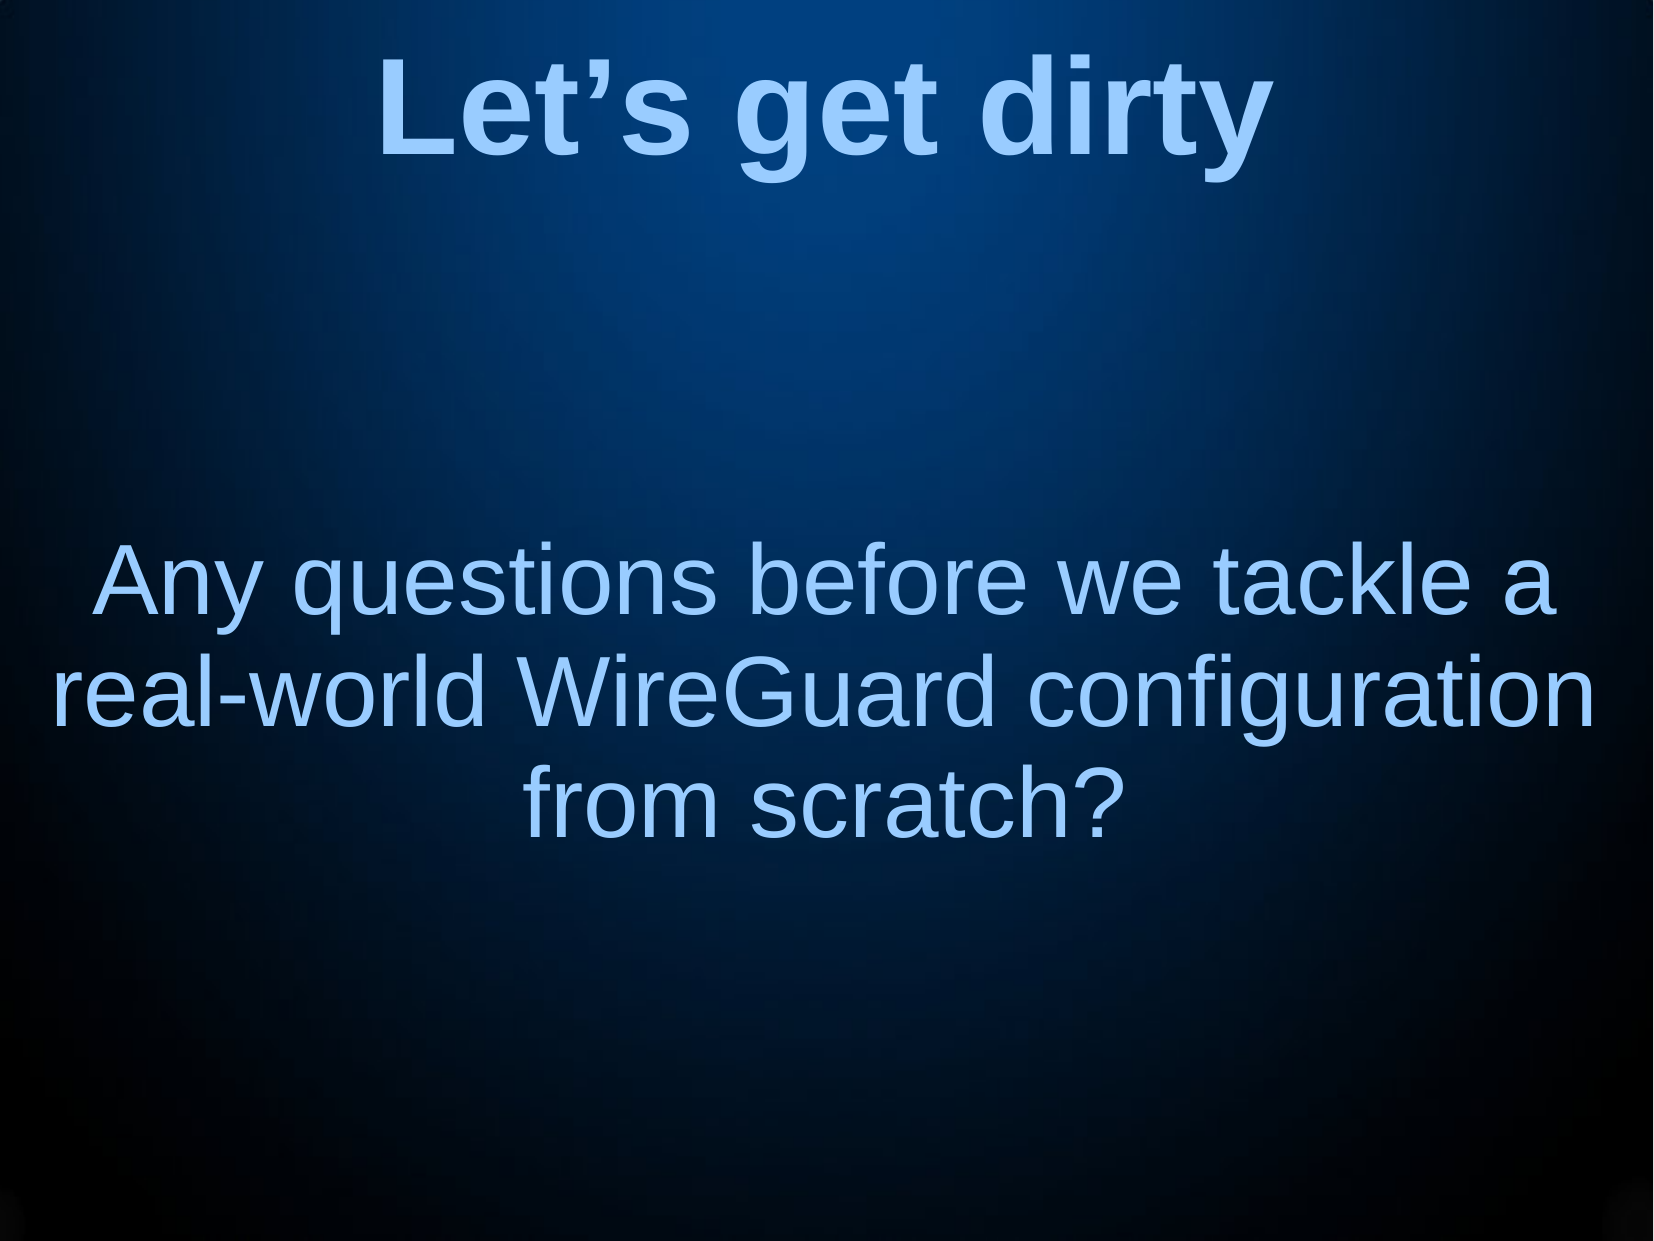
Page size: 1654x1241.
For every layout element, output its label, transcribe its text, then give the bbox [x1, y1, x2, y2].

picture [0, 0, 1654, 1241]
title Any questions before we tackle a real-world WireGuard configuration from scratch? [0, 212, 1651, 1171]
title Let’s get dirty [0, 2, 1651, 211]
